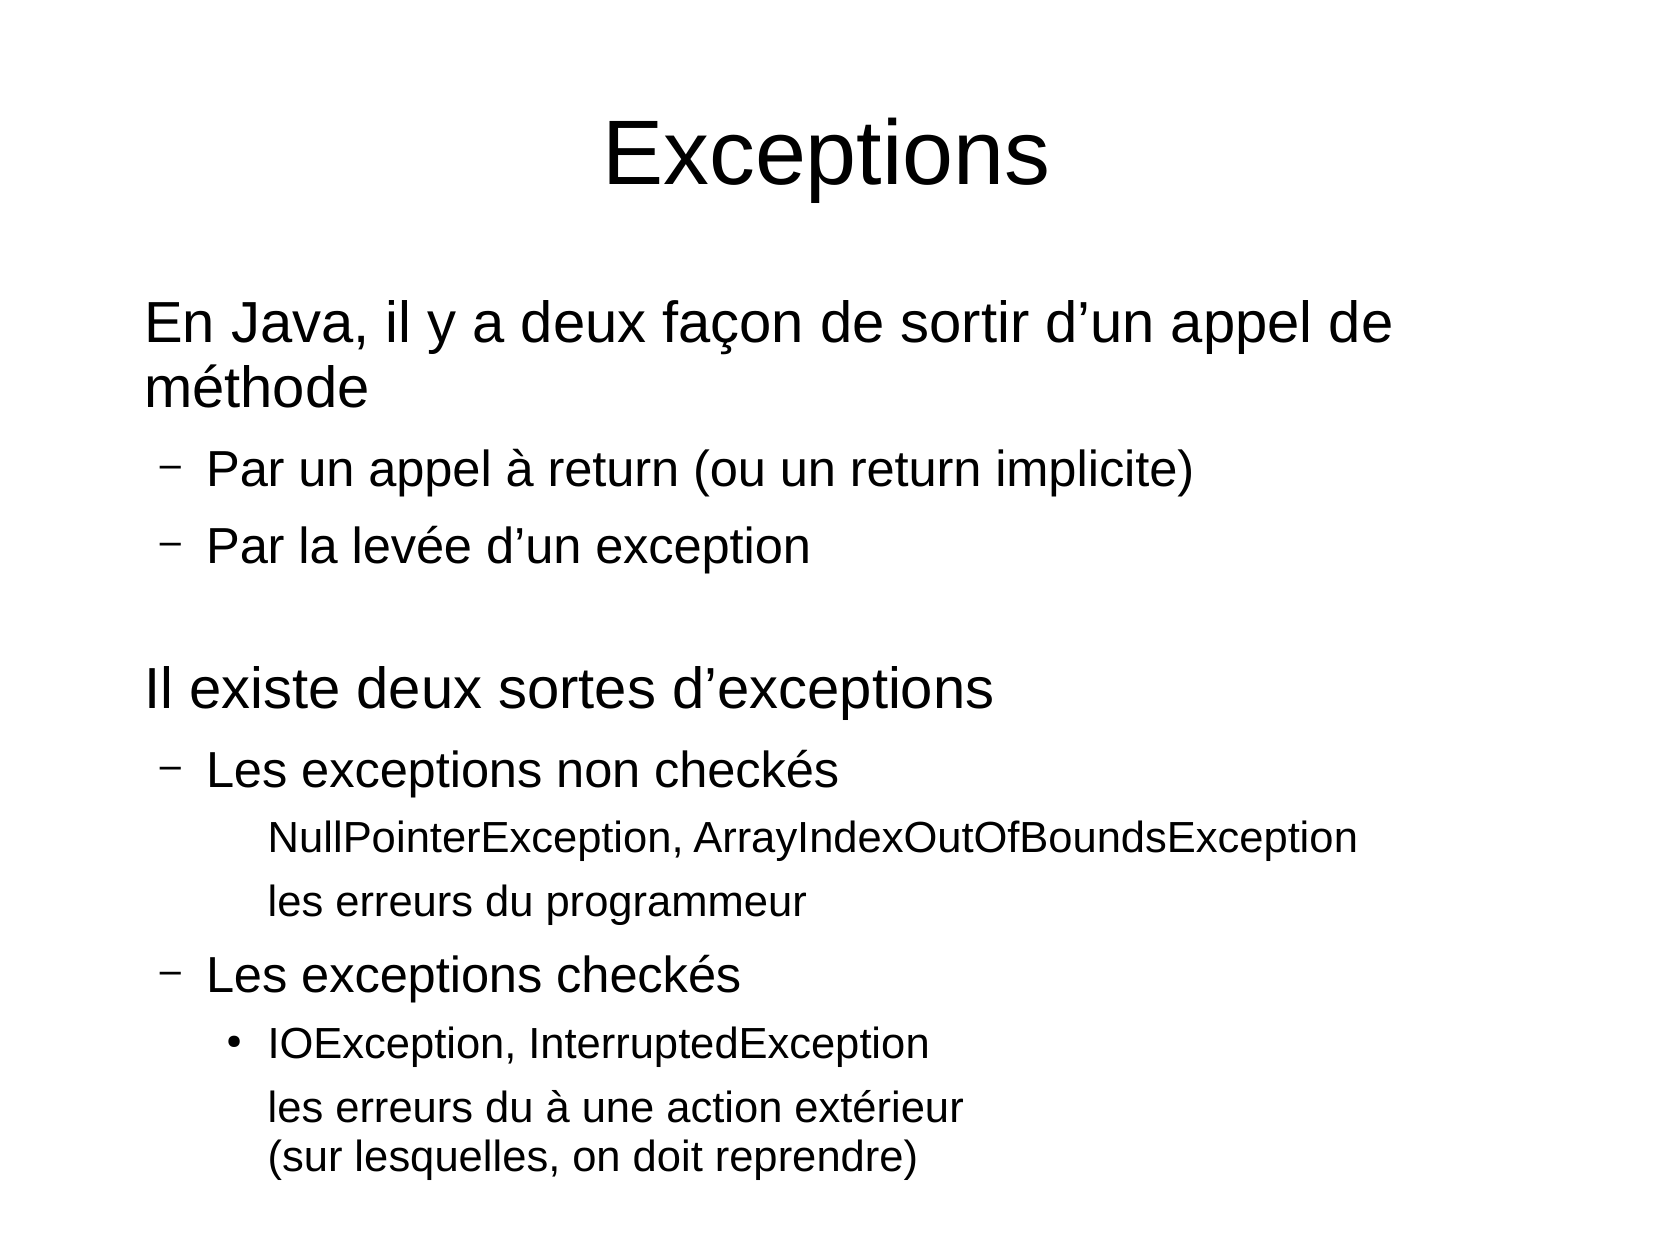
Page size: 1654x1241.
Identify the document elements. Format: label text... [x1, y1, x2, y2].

list En Java, il y a deux façon de sortir d’un appel de méthode Par un appel à return (ou un return implicite) Par la levée d’un exception Il existe deux sortes d’exceptions Les exceptions non checkés NullPointerException, ArrayIndexOutOfBoundsException les erreurs du programmeur Les exceptions checkés IOException, InterruptedException les erreurs du à une action extérieur (sur lesquelles, on doit reprendre) [82, 290, 1571, 1186]
title Exceptions [82, 49, 1571, 257]
